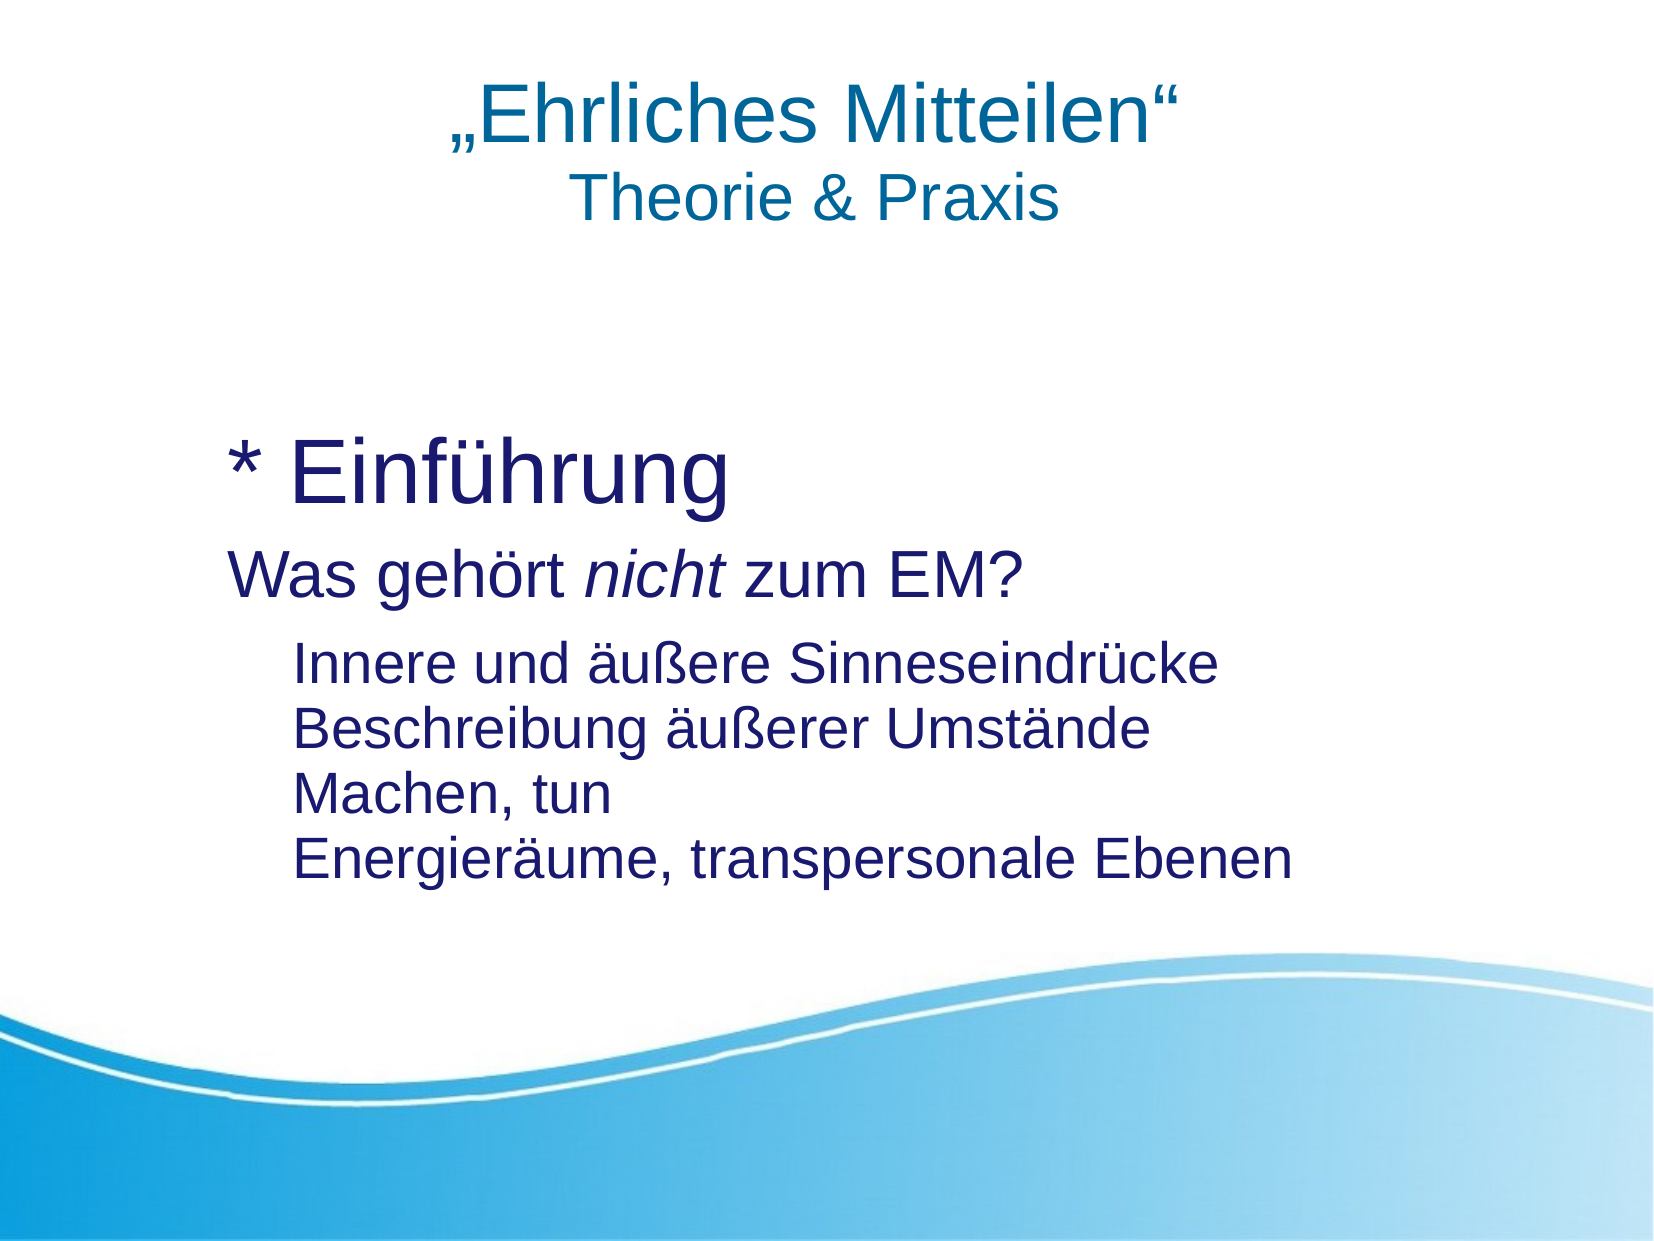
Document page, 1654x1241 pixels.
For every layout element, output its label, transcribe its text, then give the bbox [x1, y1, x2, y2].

title „Ehrliches Mitteilen“ Theorie & Praxis [70, 47, 1559, 255]
picture [0, 952, 1654, 1241]
text_box * Einführung Was gehört nicht zum EM? Innere und äußere Sinneseindrücke Beschreibung äußerer Umstände Machen, tun Energieräume, transpersonale Ebenen [212, 413, 1524, 964]
